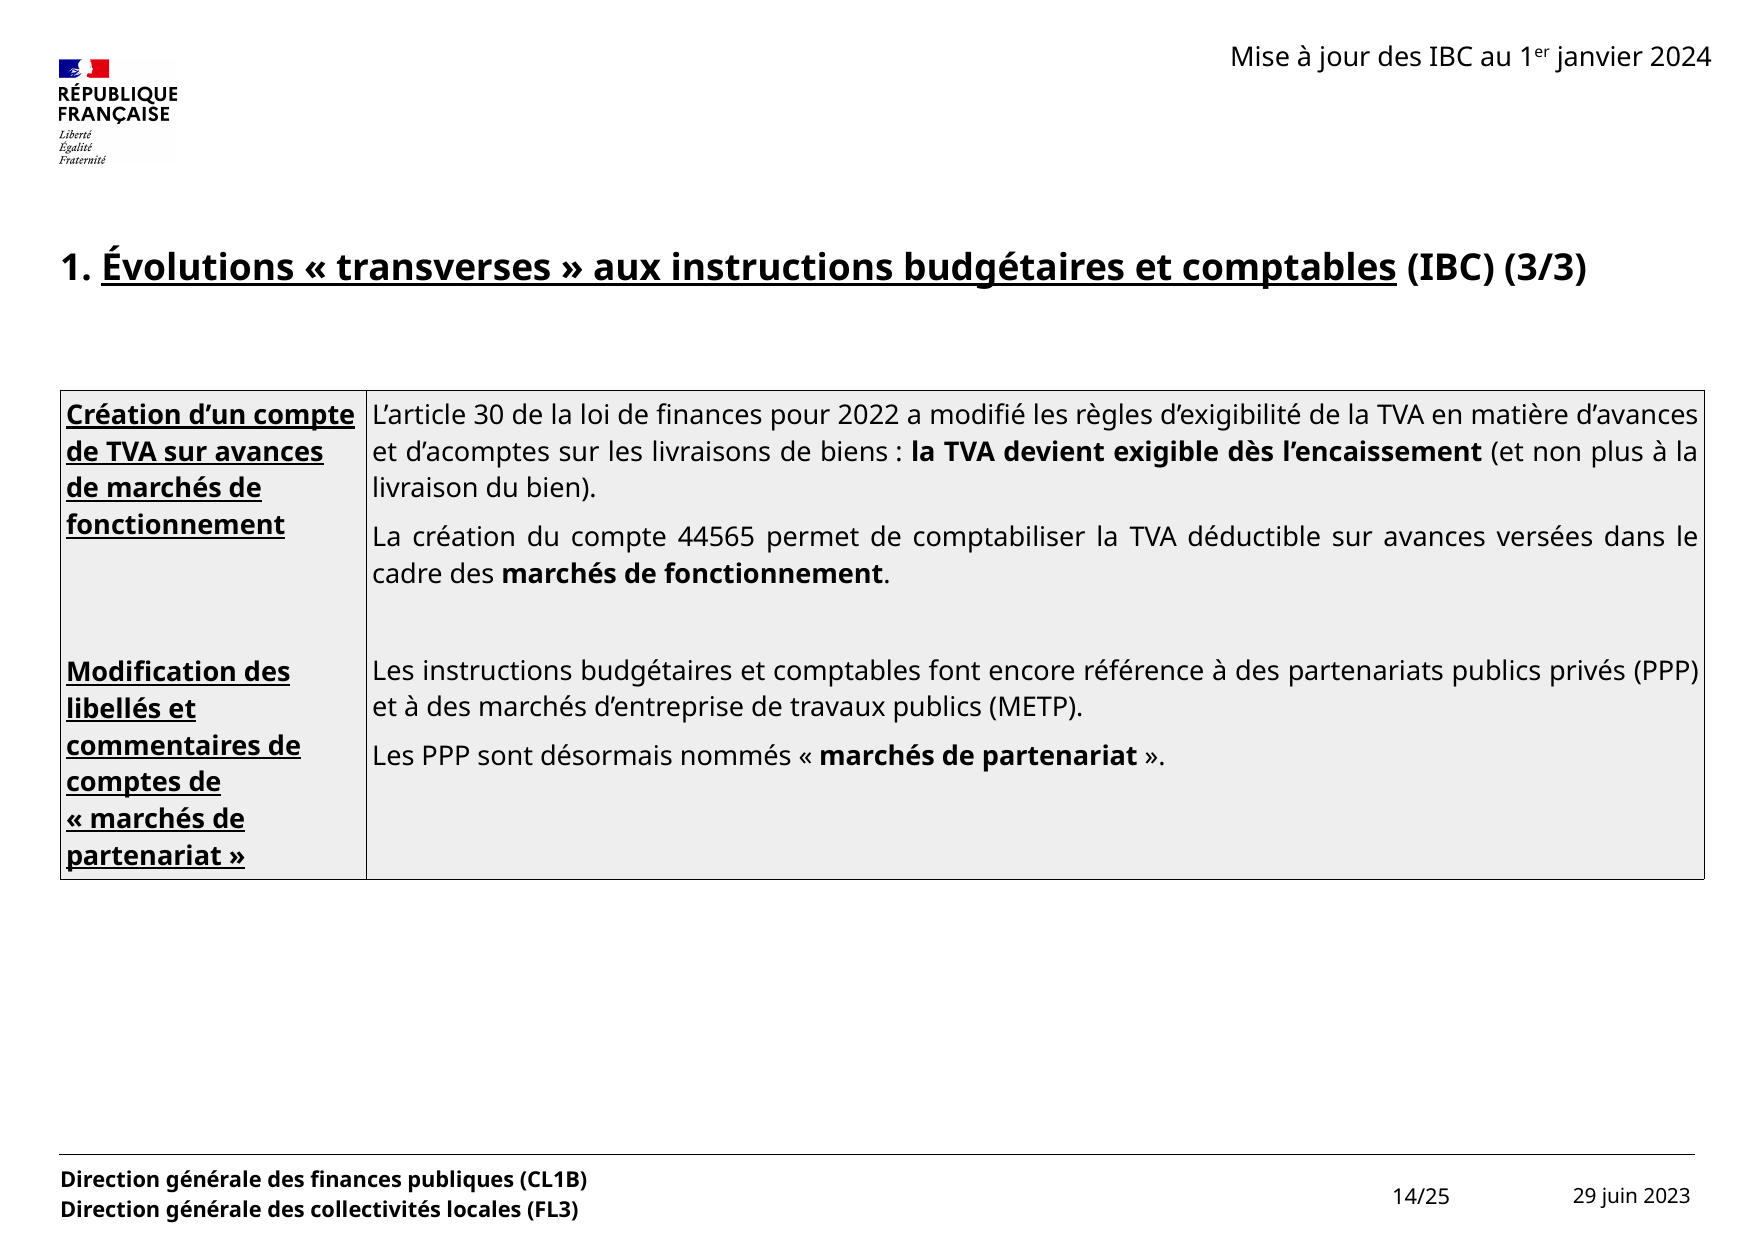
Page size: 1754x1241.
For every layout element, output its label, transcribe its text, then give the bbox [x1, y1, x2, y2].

picture [59, 59, 178, 164]
text_box Mise à jour des IBC au 1er janvier 2024 [210, 30, 1727, 79]
list 1. Évolutions « transverses » aux instructions budgétaires et comptables (IBC) (3/3) [60, 240, 1678, 292]
table_header Création d’un compte de TVA sur avances de marchés de fonctionnement Modification des libellés et commentaires de comptes de « marchés de partenariat » [61, 391, 366, 879]
table_header L’article 30 de la loi de finances pour 2022 a modifié les règles d’exigibilité de la TVA en matière d’avances et d’acomptes sur les livraisons de biens : la TVA devient exigible dès l’encaissement (et non plus à la livraison du bien). La création du compte 44565 permet de comptabiliser la TVA déductible sur avances versées dans le cadre des marchés de fonctionnement. Les instructions budgétaires et comptables font encore référence à des partenariats publics privés (PPP) et à des marchés d’entreprise de travaux publics (METP). Les PPP sont désormais nommés « marchés de partenariat ». [367, 391, 1704, 879]
